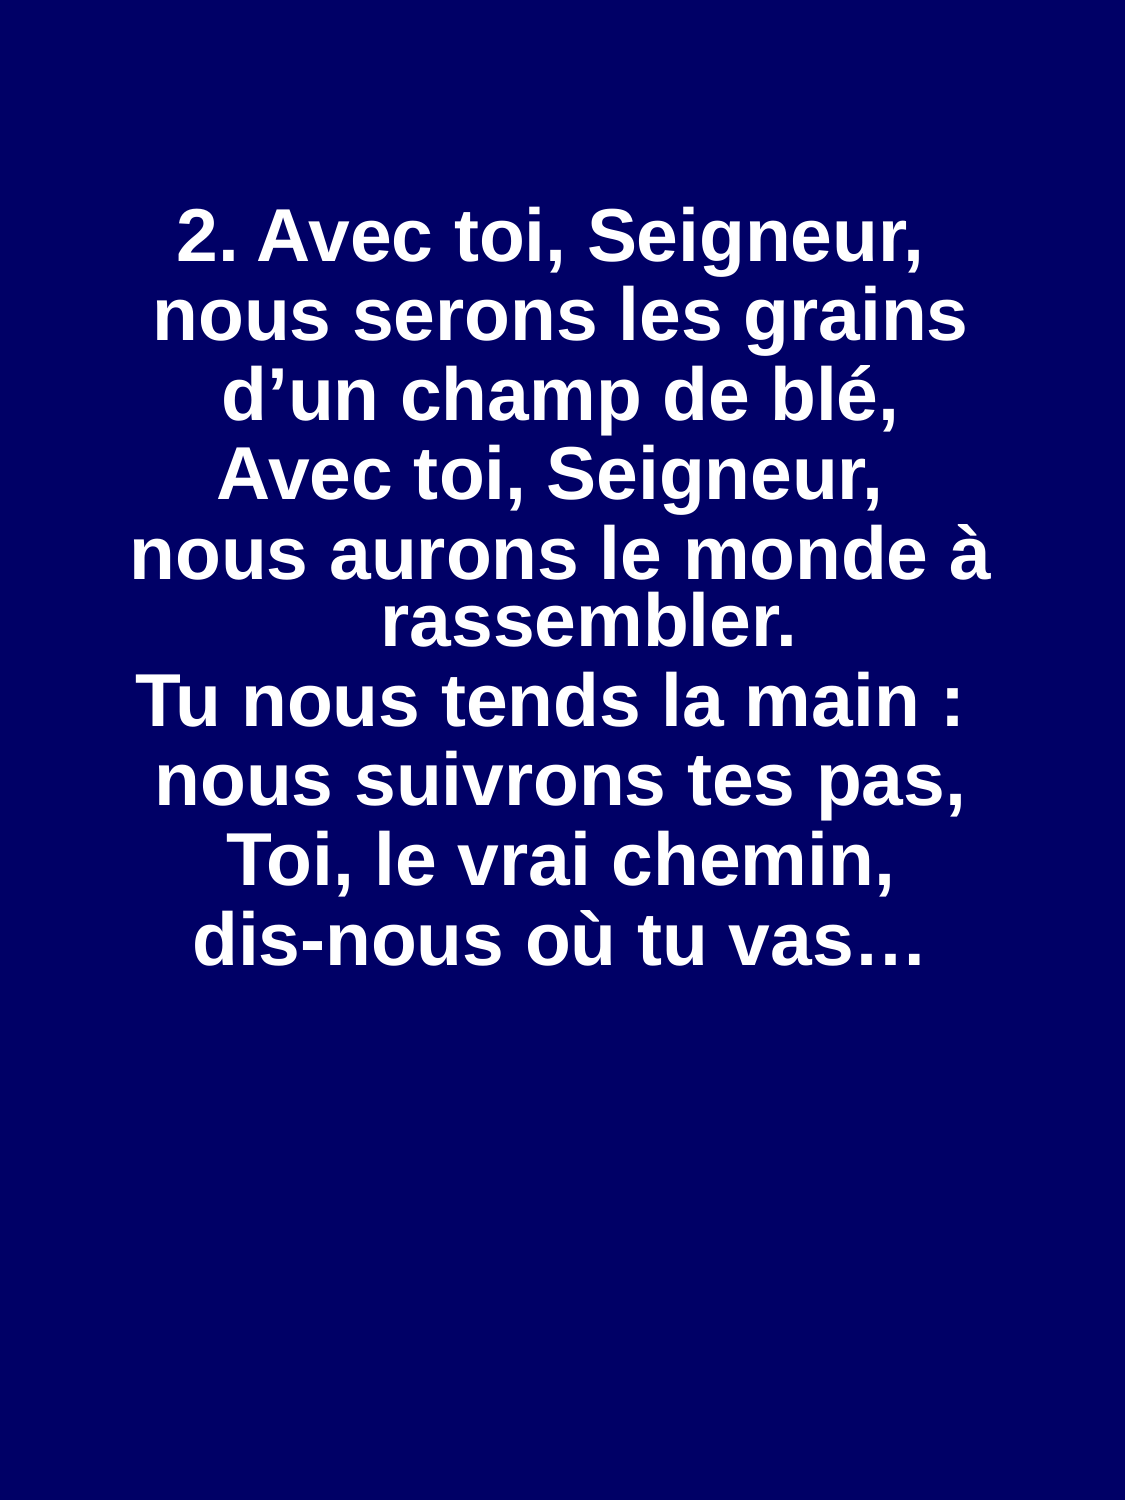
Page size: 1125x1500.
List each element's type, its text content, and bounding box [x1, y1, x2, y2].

text_box 2. Avec toi, Seigneur, nous serons les grains dʼun champ de blé, Avec toi, Seigneur, nous aurons le monde à rassembler. Tu nous tends la main : nous suivrons tes pas, Toi, le vrai chemin, dis-nous où tu vas… [11, 35, 1110, 1441]
